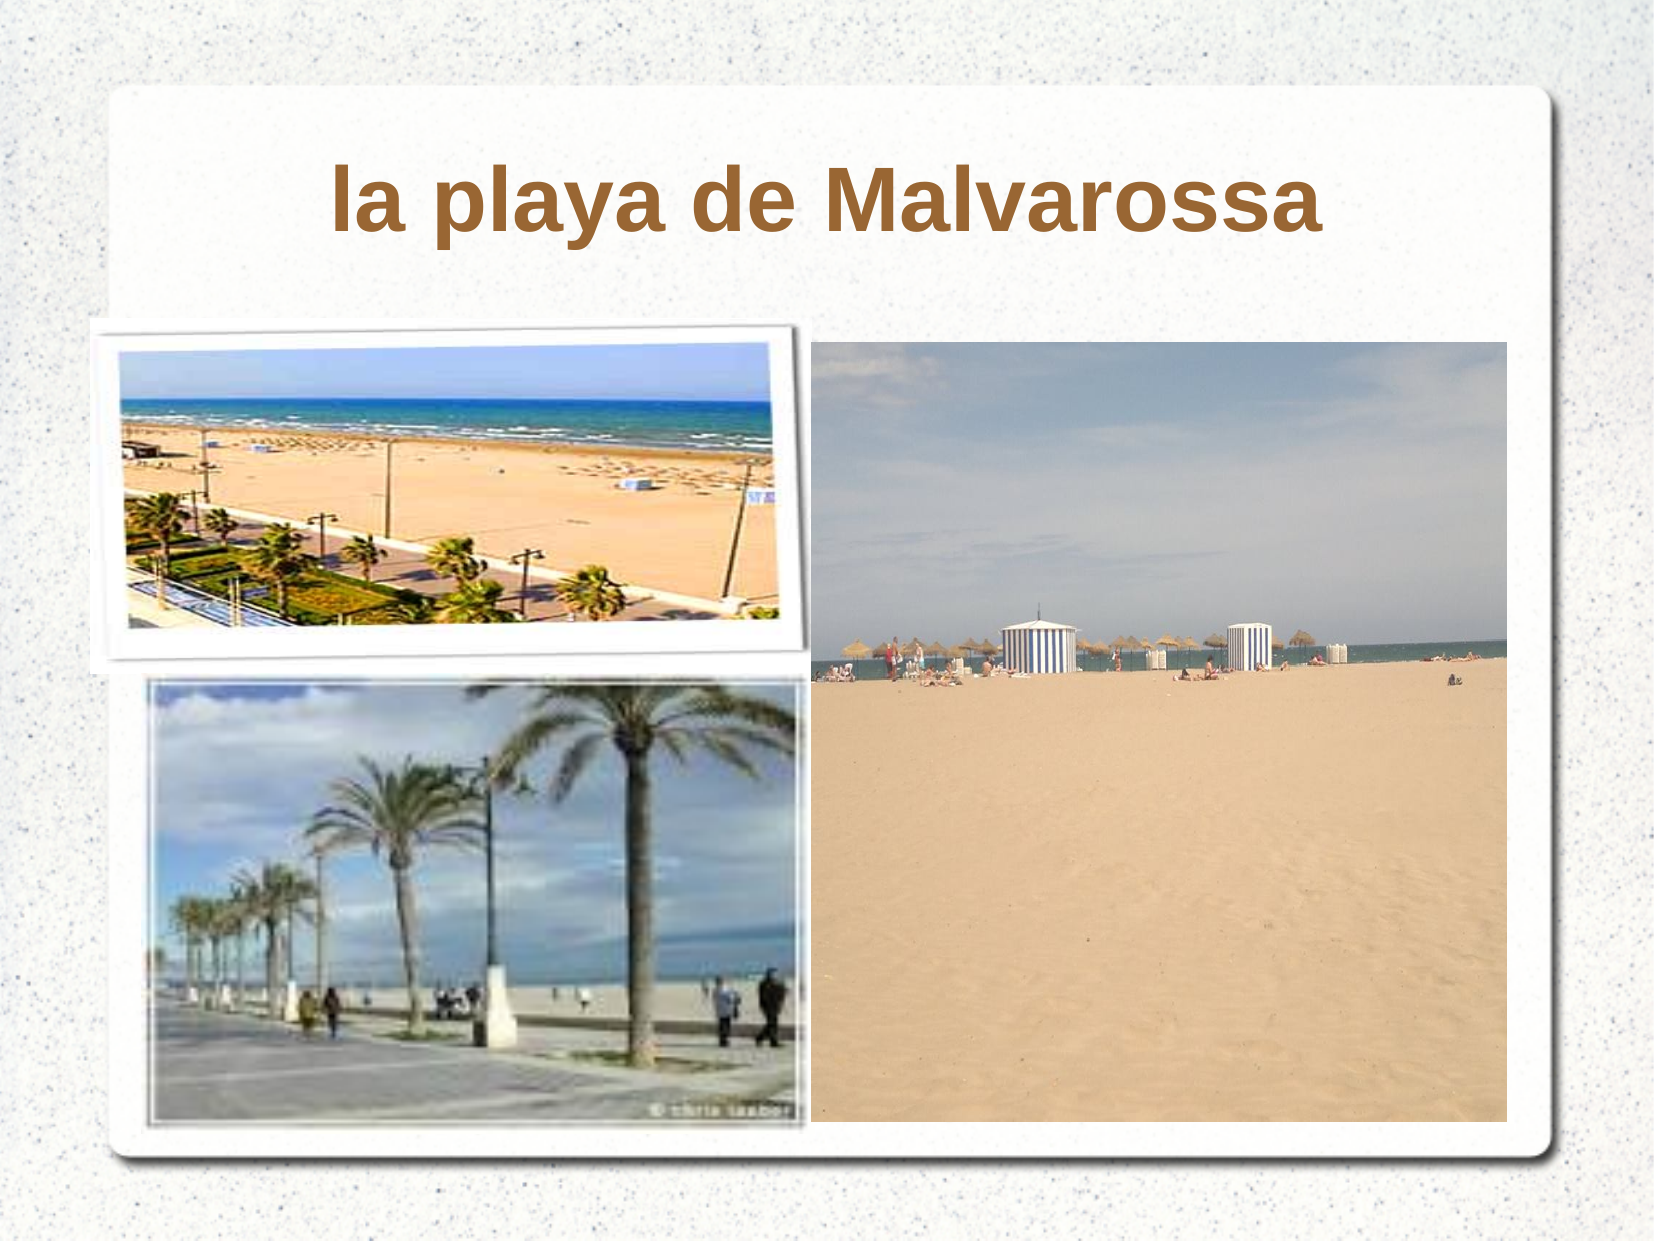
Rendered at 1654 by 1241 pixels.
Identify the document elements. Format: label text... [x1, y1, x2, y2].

picture [0, 0, 1654, 1241]
title la playa de Malvarossa [118, 96, 1536, 304]
